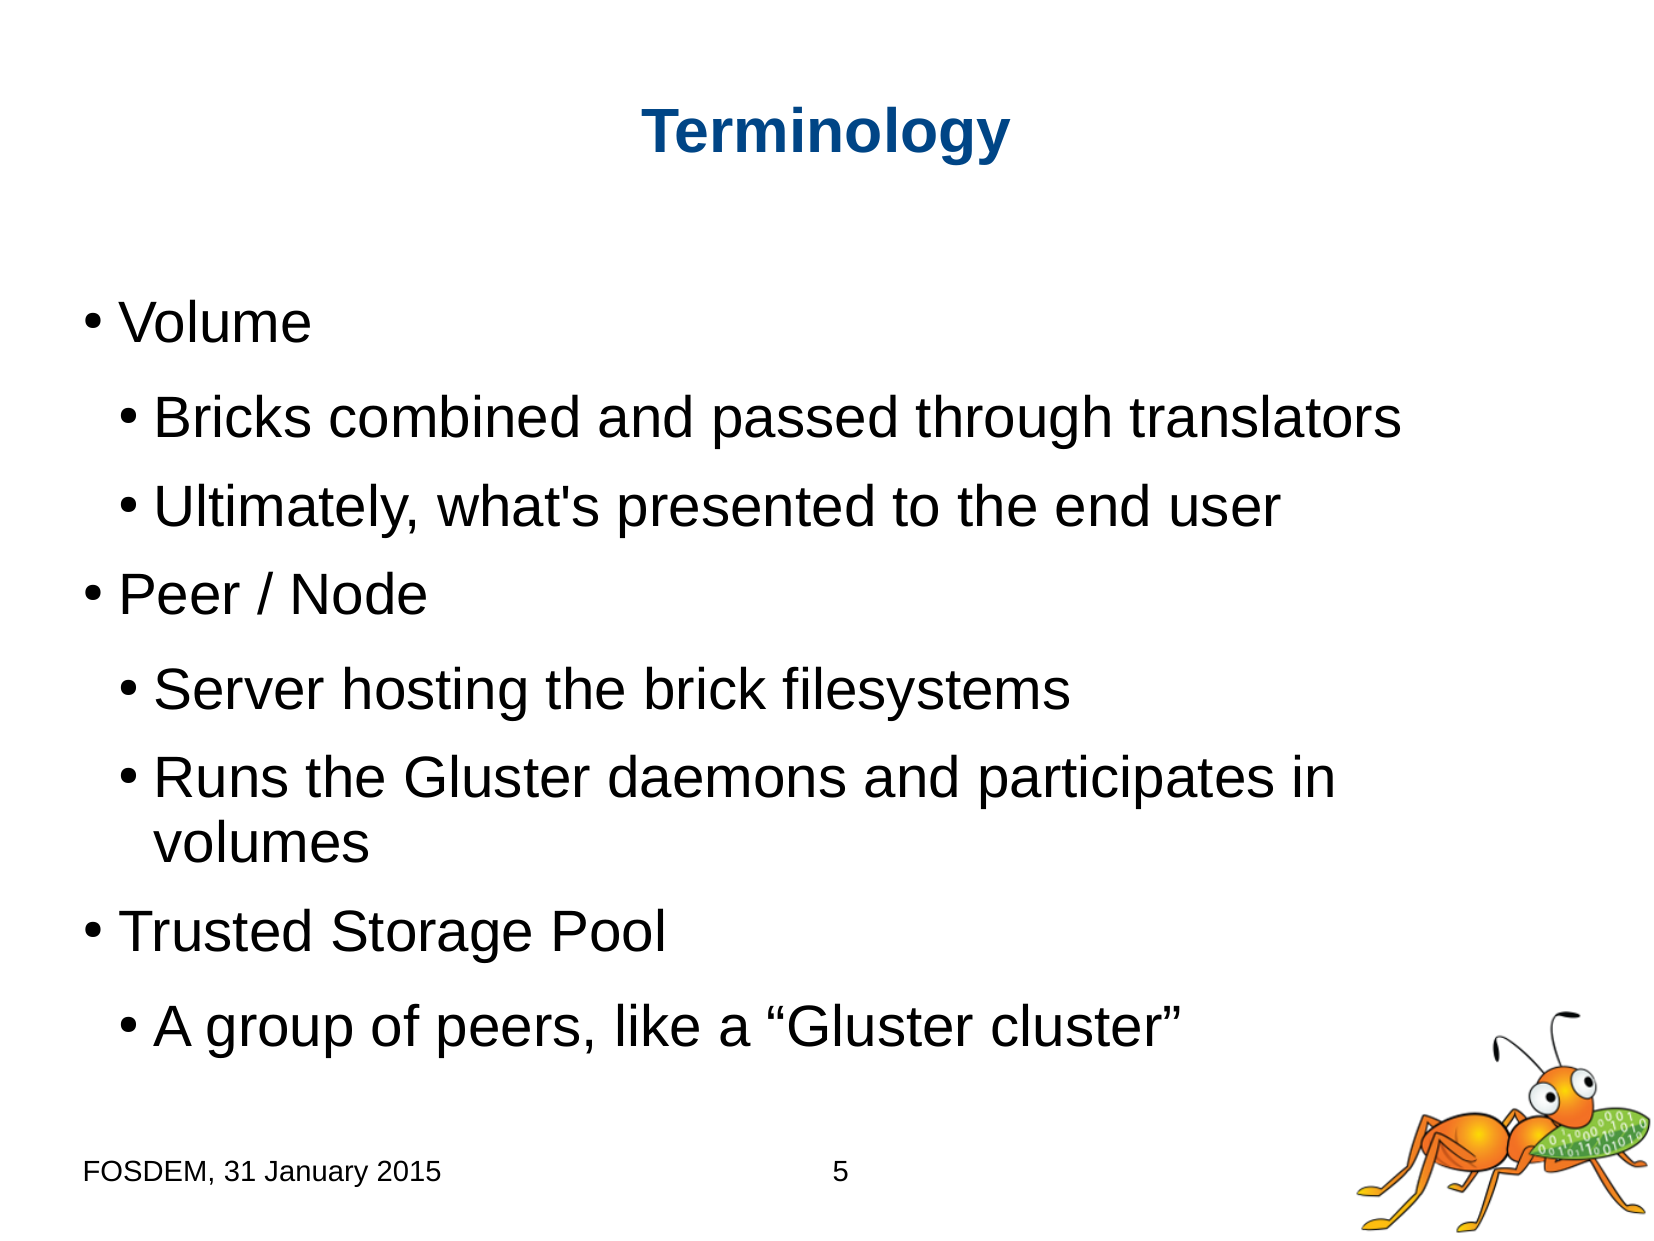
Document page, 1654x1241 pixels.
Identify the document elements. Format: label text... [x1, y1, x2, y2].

title Terminology [82, 37, 1571, 226]
list Volume Bricks combined and passed through translators Ultimately, what's presented to the end user Peer / Node Server hosting the brick filesystems Runs the Gluster daemons and participates in volumes Trusted Storage Pool A group of peers, like a “Gluster cluster” [82, 290, 1571, 1109]
picture [1353, 1009, 1654, 1235]
